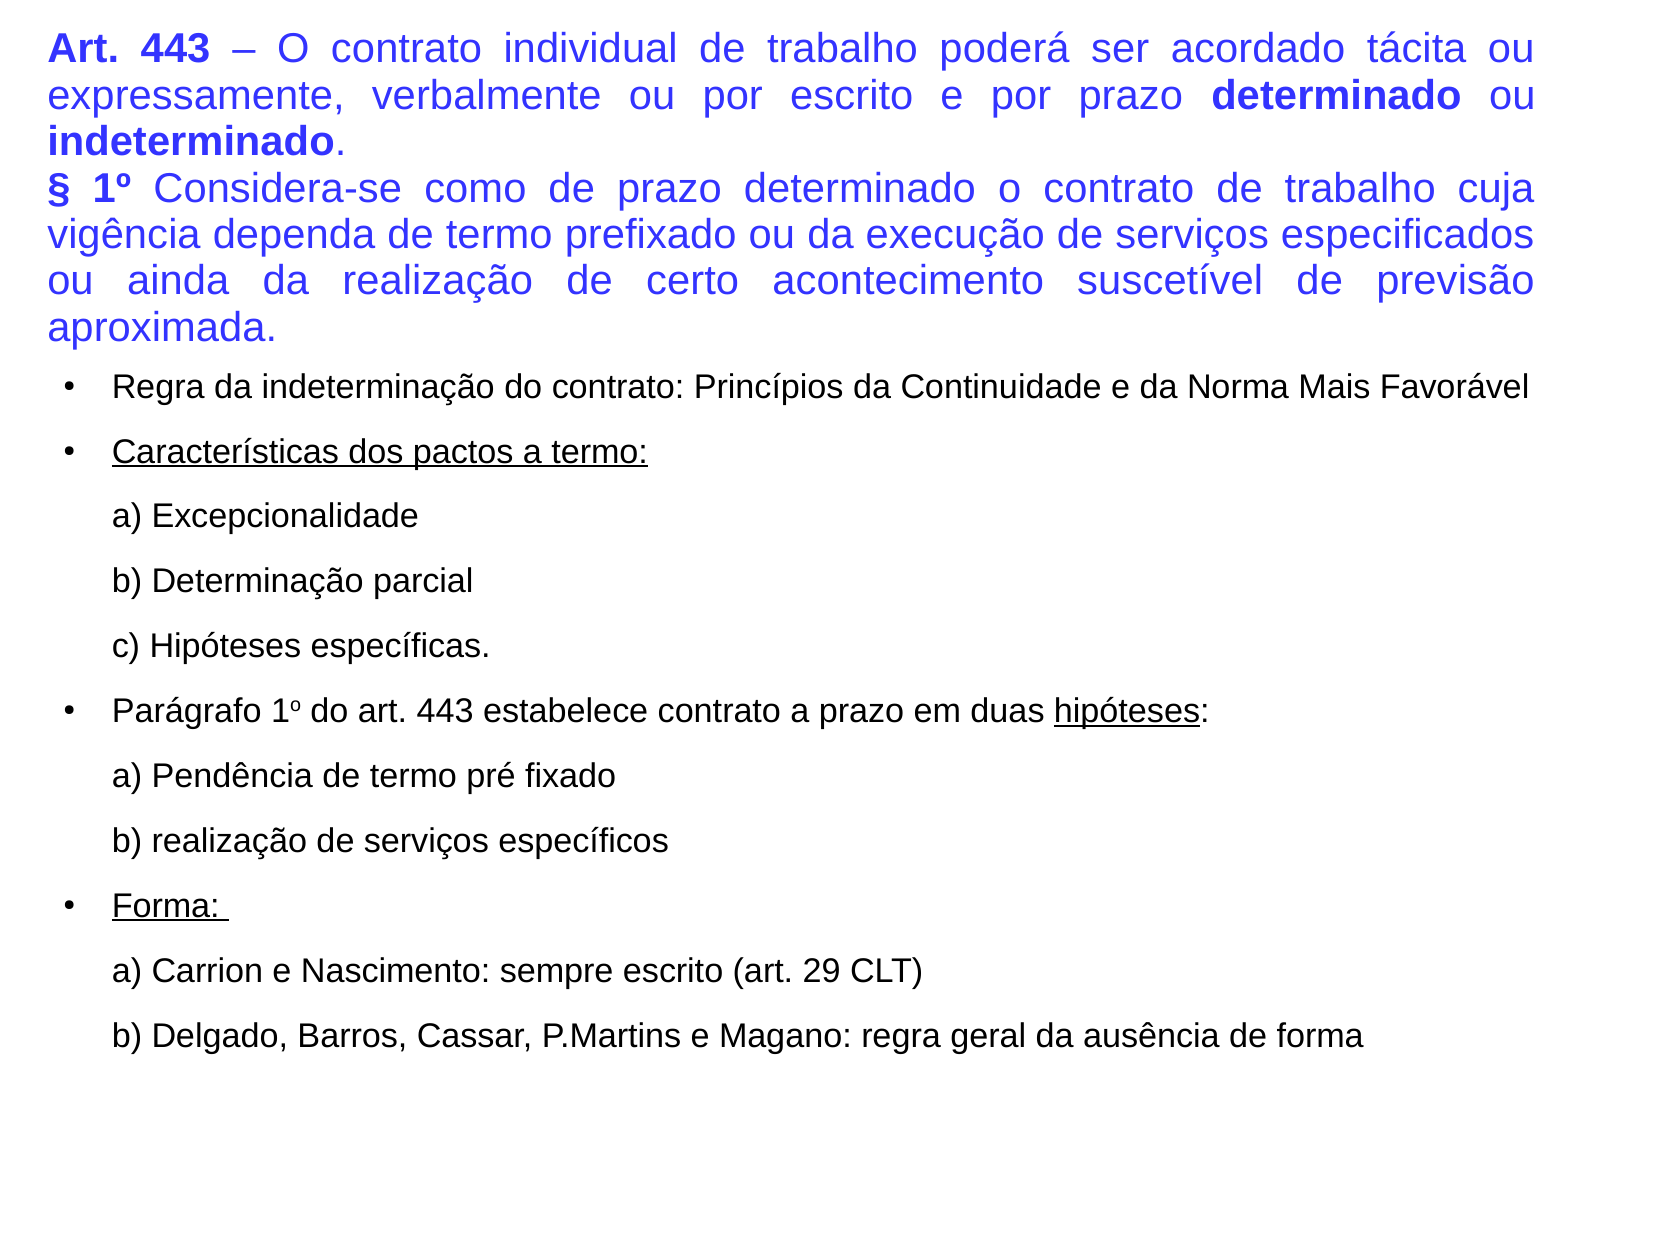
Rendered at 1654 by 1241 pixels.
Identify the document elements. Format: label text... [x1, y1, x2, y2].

list Regra da indeterminação do contrato: Princípios da Continuidade e da Norma Mais Favorável Características dos pactos a termo: a) Excepcionalidade b) Determinação parcial c) Hipóteses específicas. Parágrafo 1o do art. 443 estabelece contrato a prazo em duas hipóteses: a) Pendência de termo pré fixado b) realização de serviços específicos Forma: a) Carrion e Nascimento: sempre escrito (art. 29 CLT) b) Delgado, Barros, Cassar, P.Martins e Magano: regra geral da ausência de forma [47, 367, 1536, 1087]
title Art. 443 – O contrato individual de trabalho poderá ser acordado tácita ou expressamente, verbalmente ou por escrito e por prazo determinado ou indeterminado. § 1º Considera-se como de prazo determinado o contrato de trabalho cuja vigência dependa de termo prefixado ou da execução de serviços especificados ou ainda da realização de certo acontecimento suscetível de previsão aproximada. [47, 19, 1536, 356]
